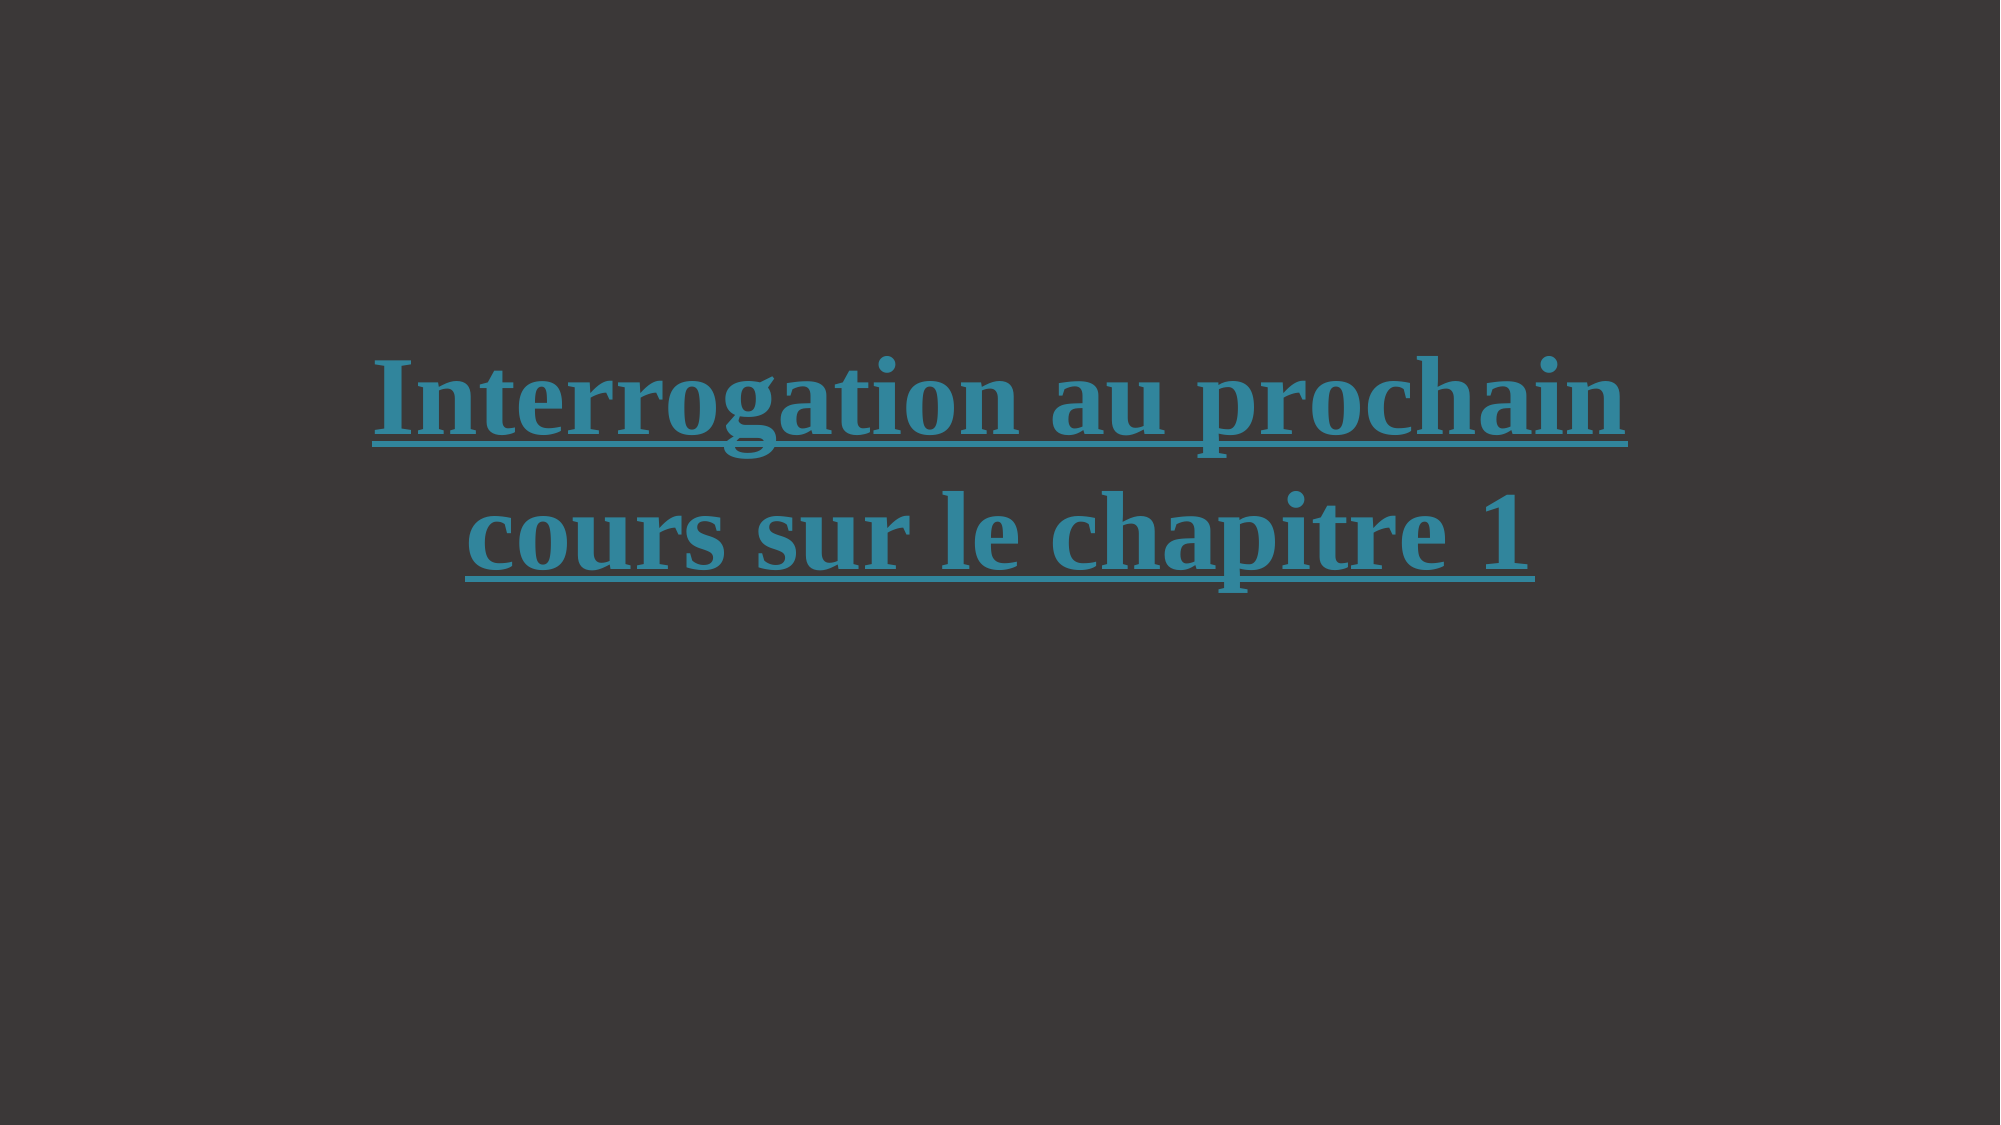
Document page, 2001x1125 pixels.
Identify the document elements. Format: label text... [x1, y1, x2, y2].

text_box Interrogation au prochain cours sur le chapitre 1 [326, 314, 1674, 603]
